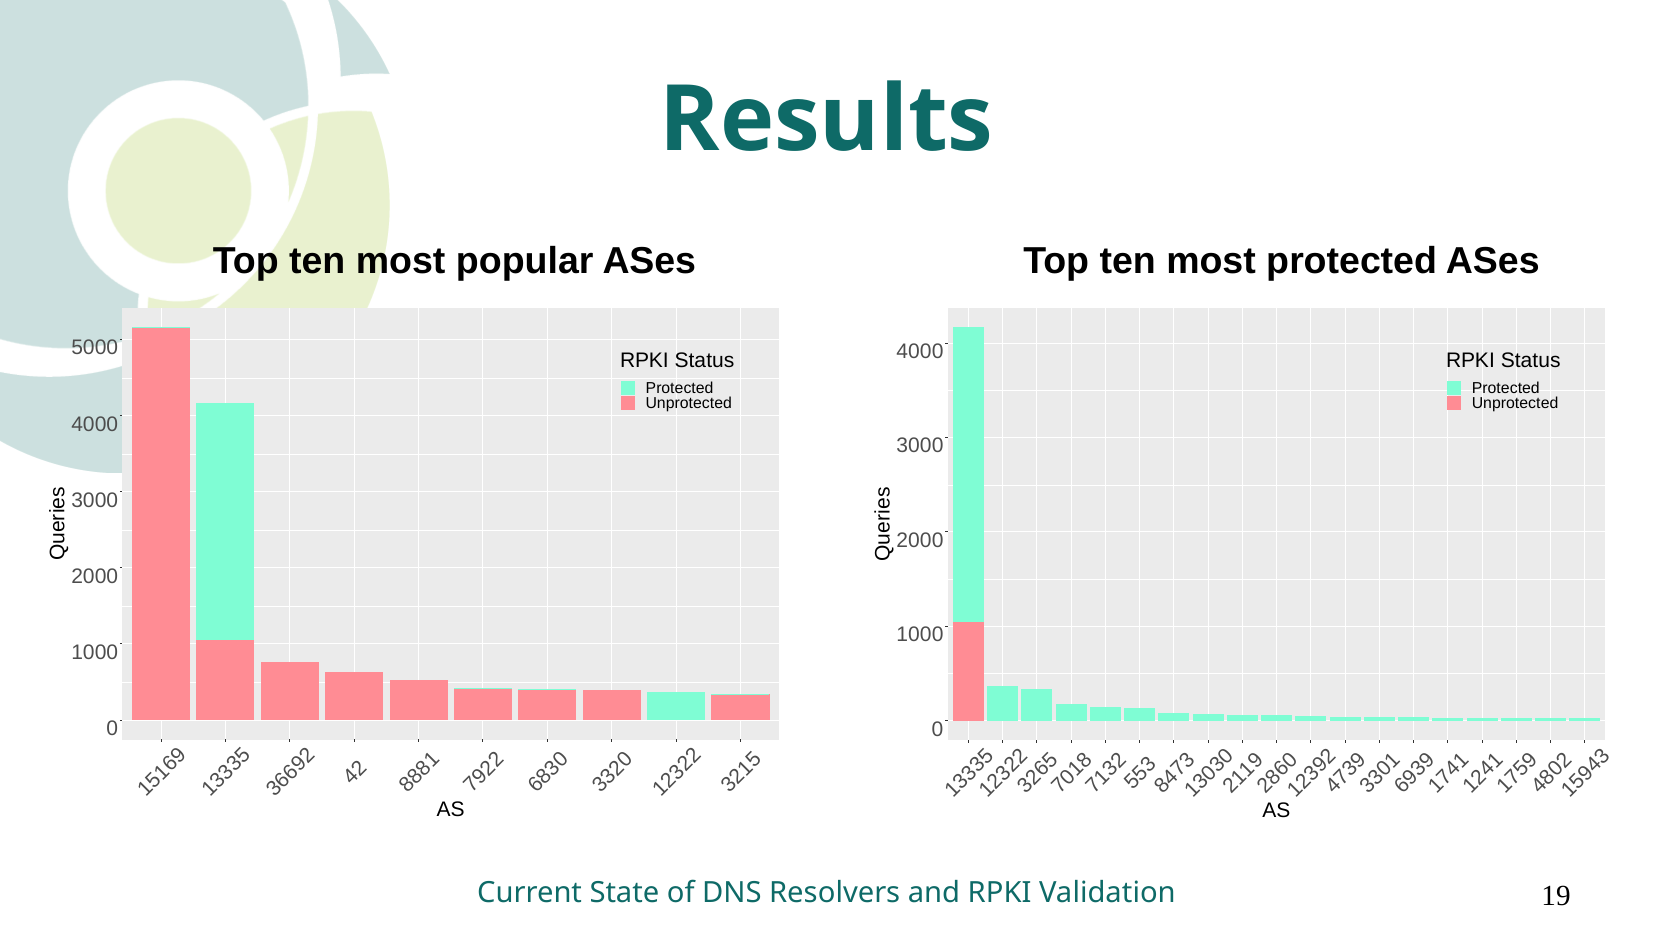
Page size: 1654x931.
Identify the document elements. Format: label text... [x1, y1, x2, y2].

text_box Top ten most popular ASes [153, 239, 756, 282]
title Results [82, 37, 1571, 193]
text_box Top ten most protected ASes [980, 239, 1583, 282]
picture [874, 307, 1616, 824]
picture [48, 307, 780, 823]
